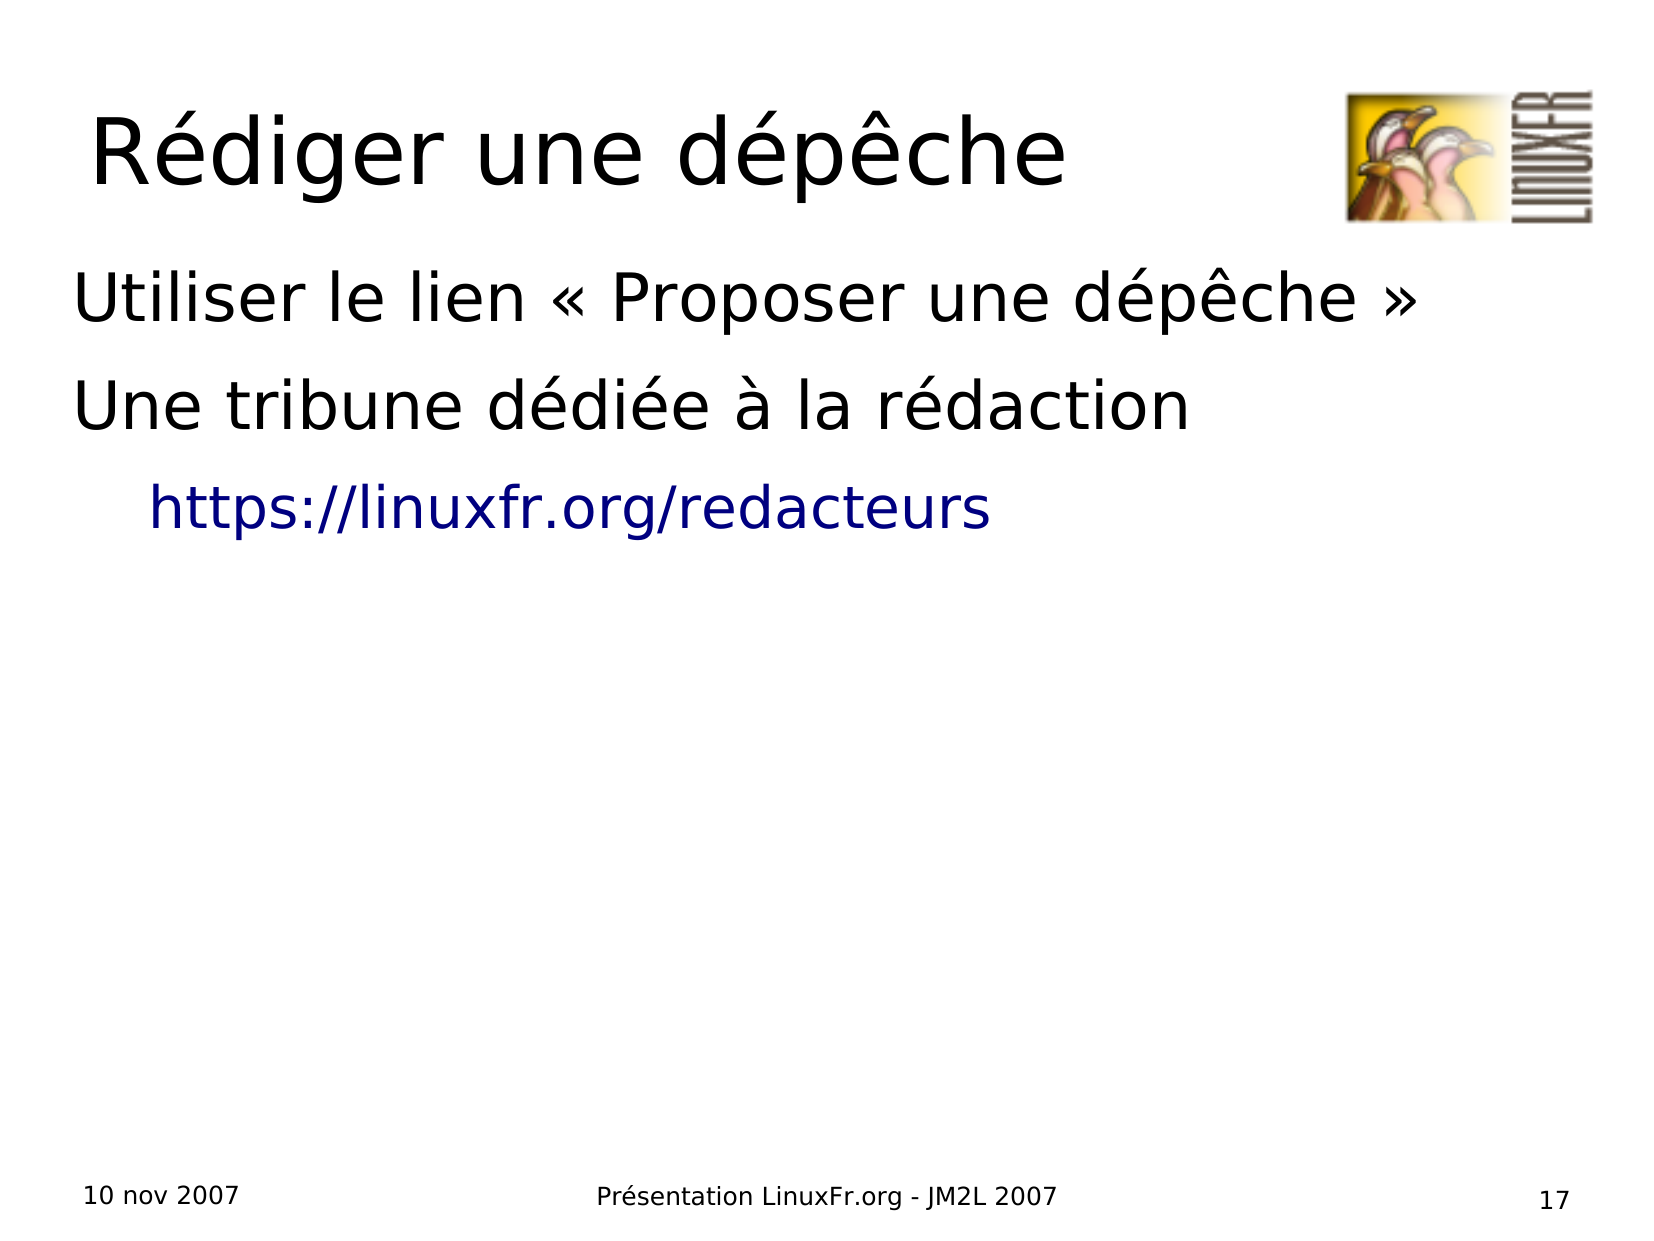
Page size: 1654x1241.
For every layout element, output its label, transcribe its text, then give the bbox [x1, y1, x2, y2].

picture [1342, 88, 1601, 229]
title Rédiger une dépêche [88, 49, 1342, 257]
list Utiliser le lien « Proposer une dépêche » Une tribune dédiée à la rédaction https://linuxfr.org/redacteurs [54, 259, 1628, 1103]
